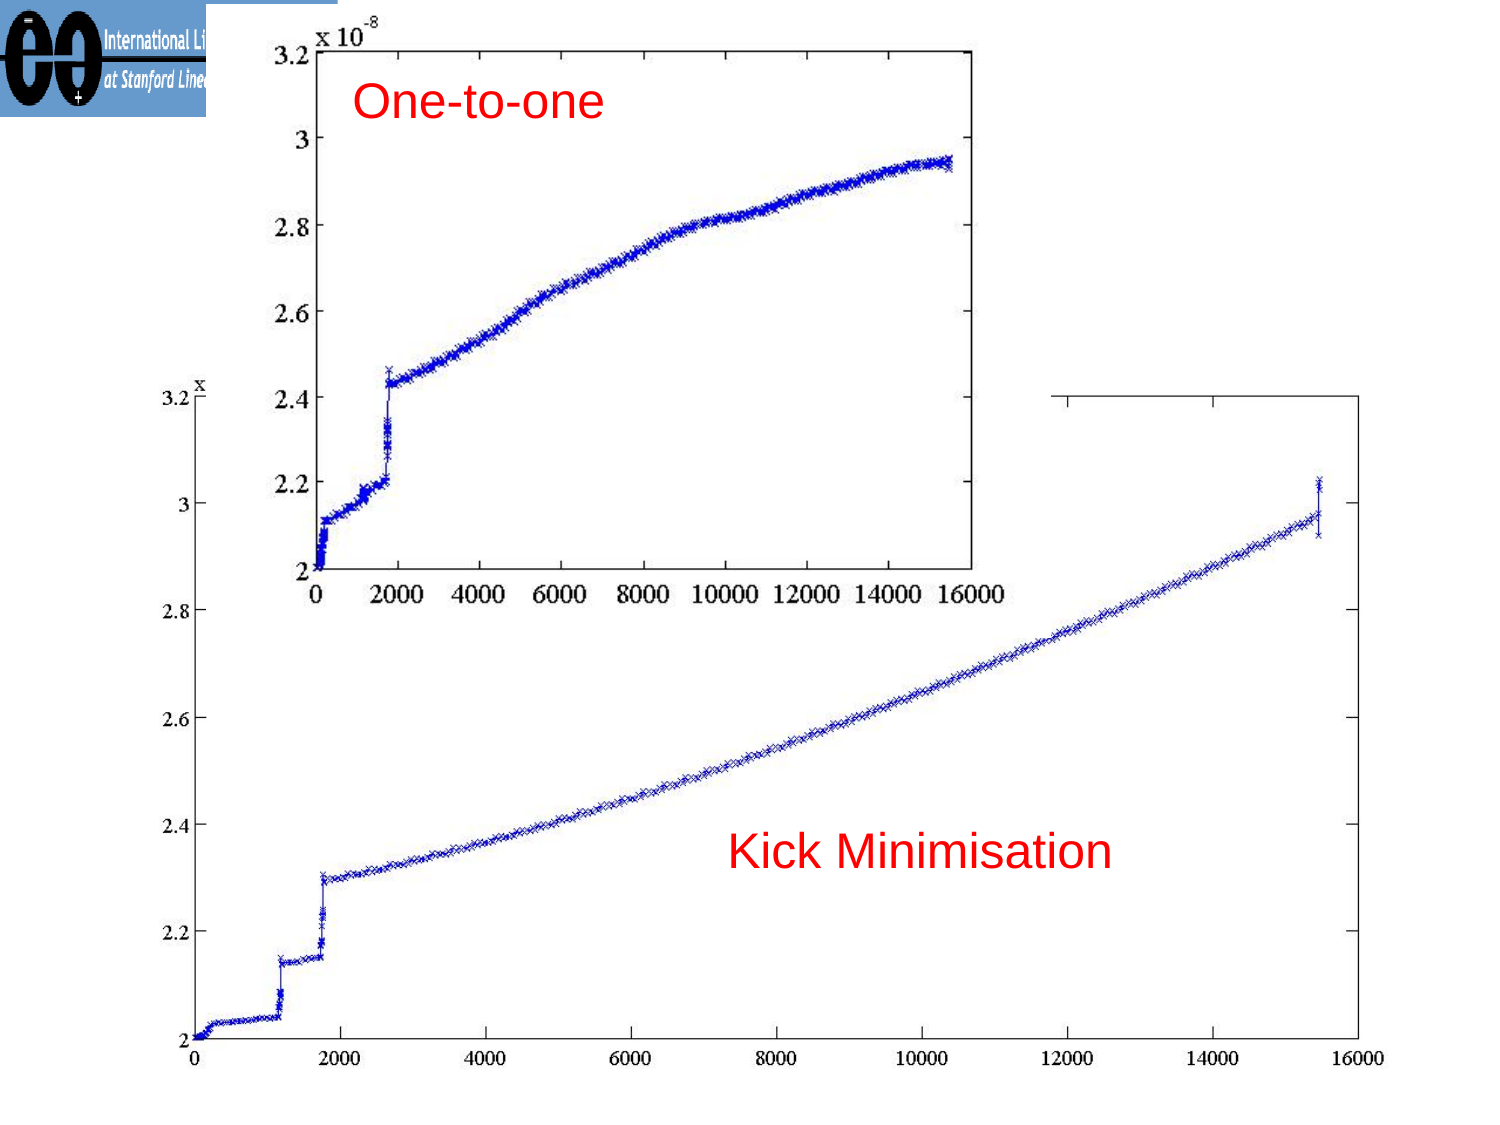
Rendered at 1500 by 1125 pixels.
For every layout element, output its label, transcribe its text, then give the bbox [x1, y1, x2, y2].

picture [0, 0, 1500, 1125]
text_box Kick Minimisation [712, 825, 1313, 896]
text_box One-to-one [337, 75, 751, 146]
